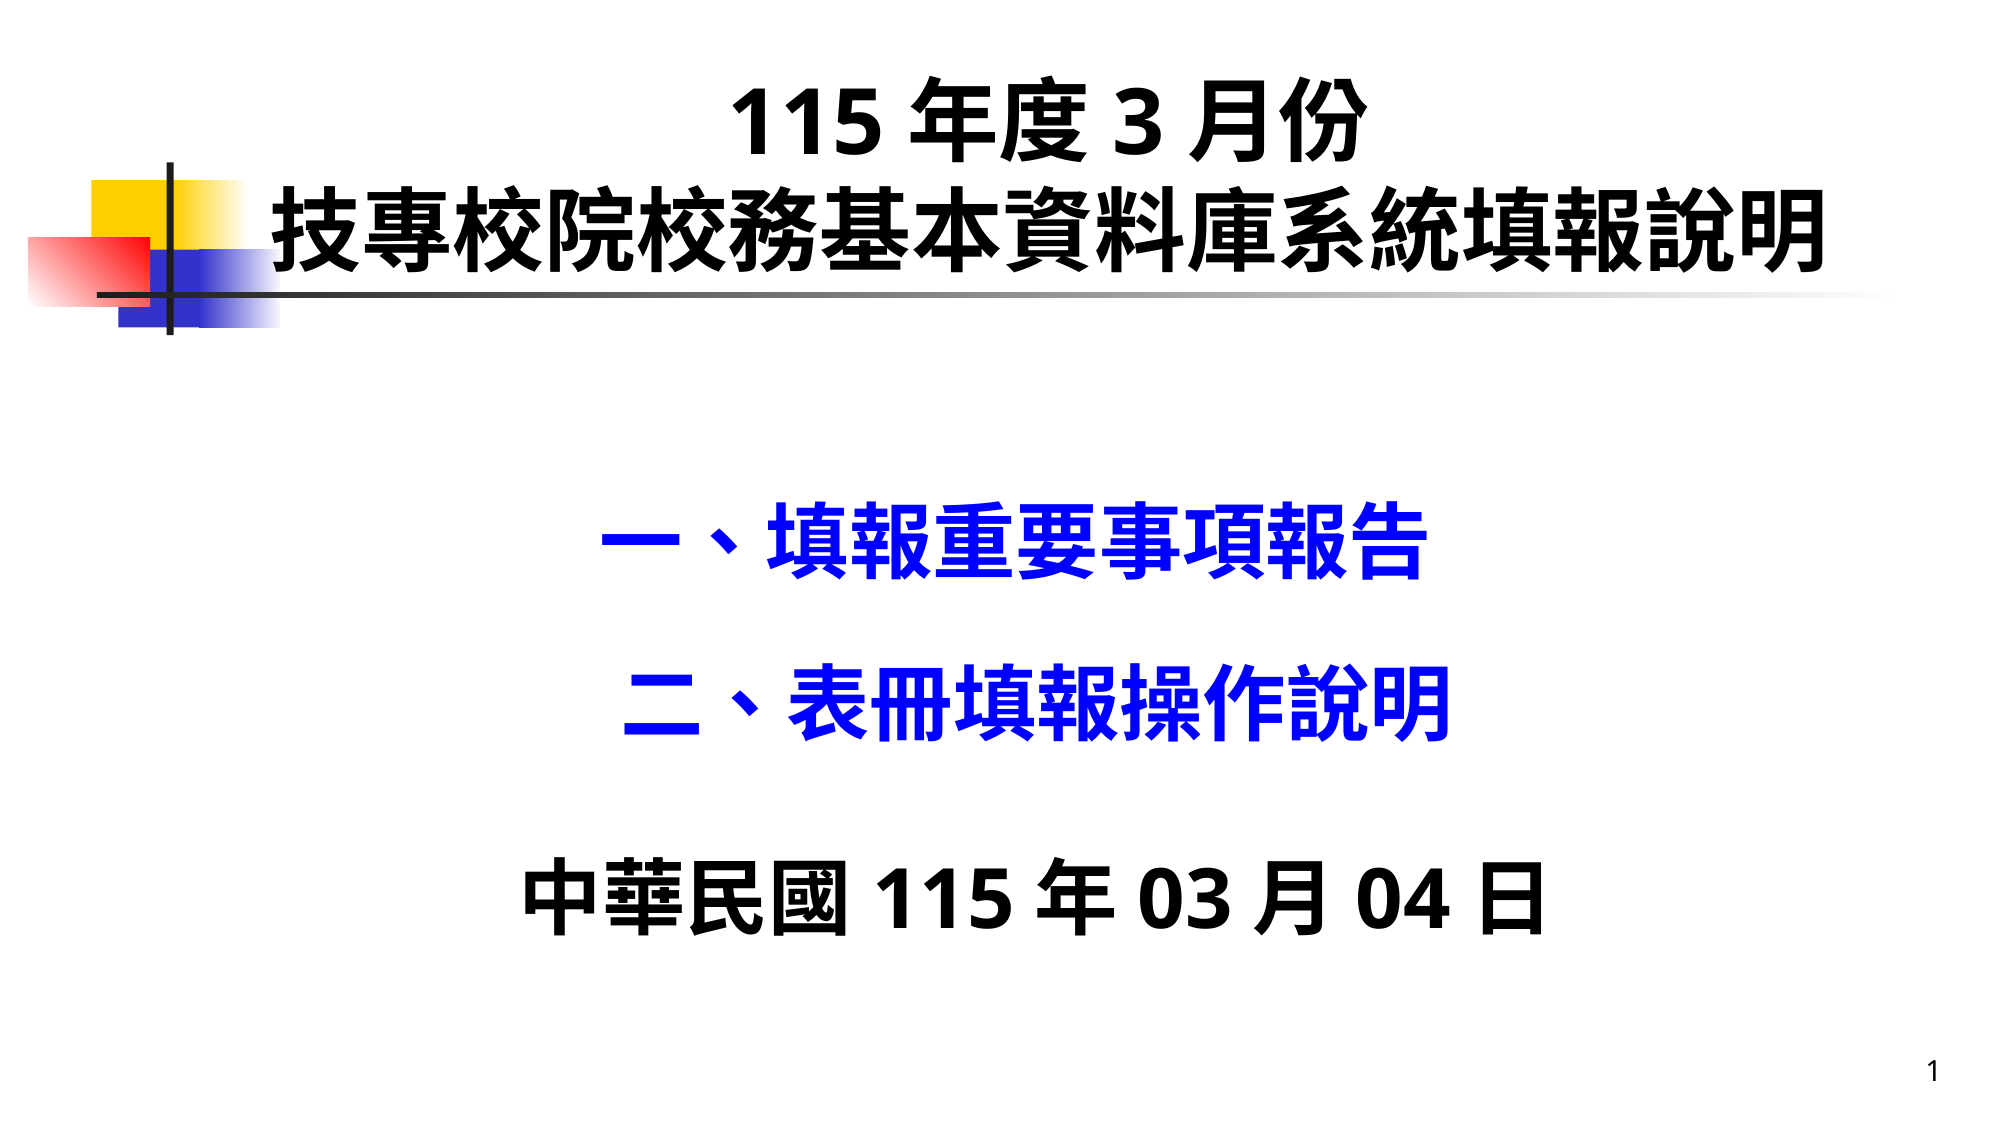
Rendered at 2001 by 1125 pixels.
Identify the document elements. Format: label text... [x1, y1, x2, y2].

title 115年度3月份 技專校院校務基本資料庫系統填報說明 [149, 50, 1950, 291]
slide_number <編號> [1540, 1024, 1958, 1100]
text_box 一、填報重要事項報告 二、表冊填報操作說明 [250, 431, 1823, 759]
text_box 中華民國115年03月04日 [447, 837, 1626, 953]
list [212, 408, 1823, 778]
